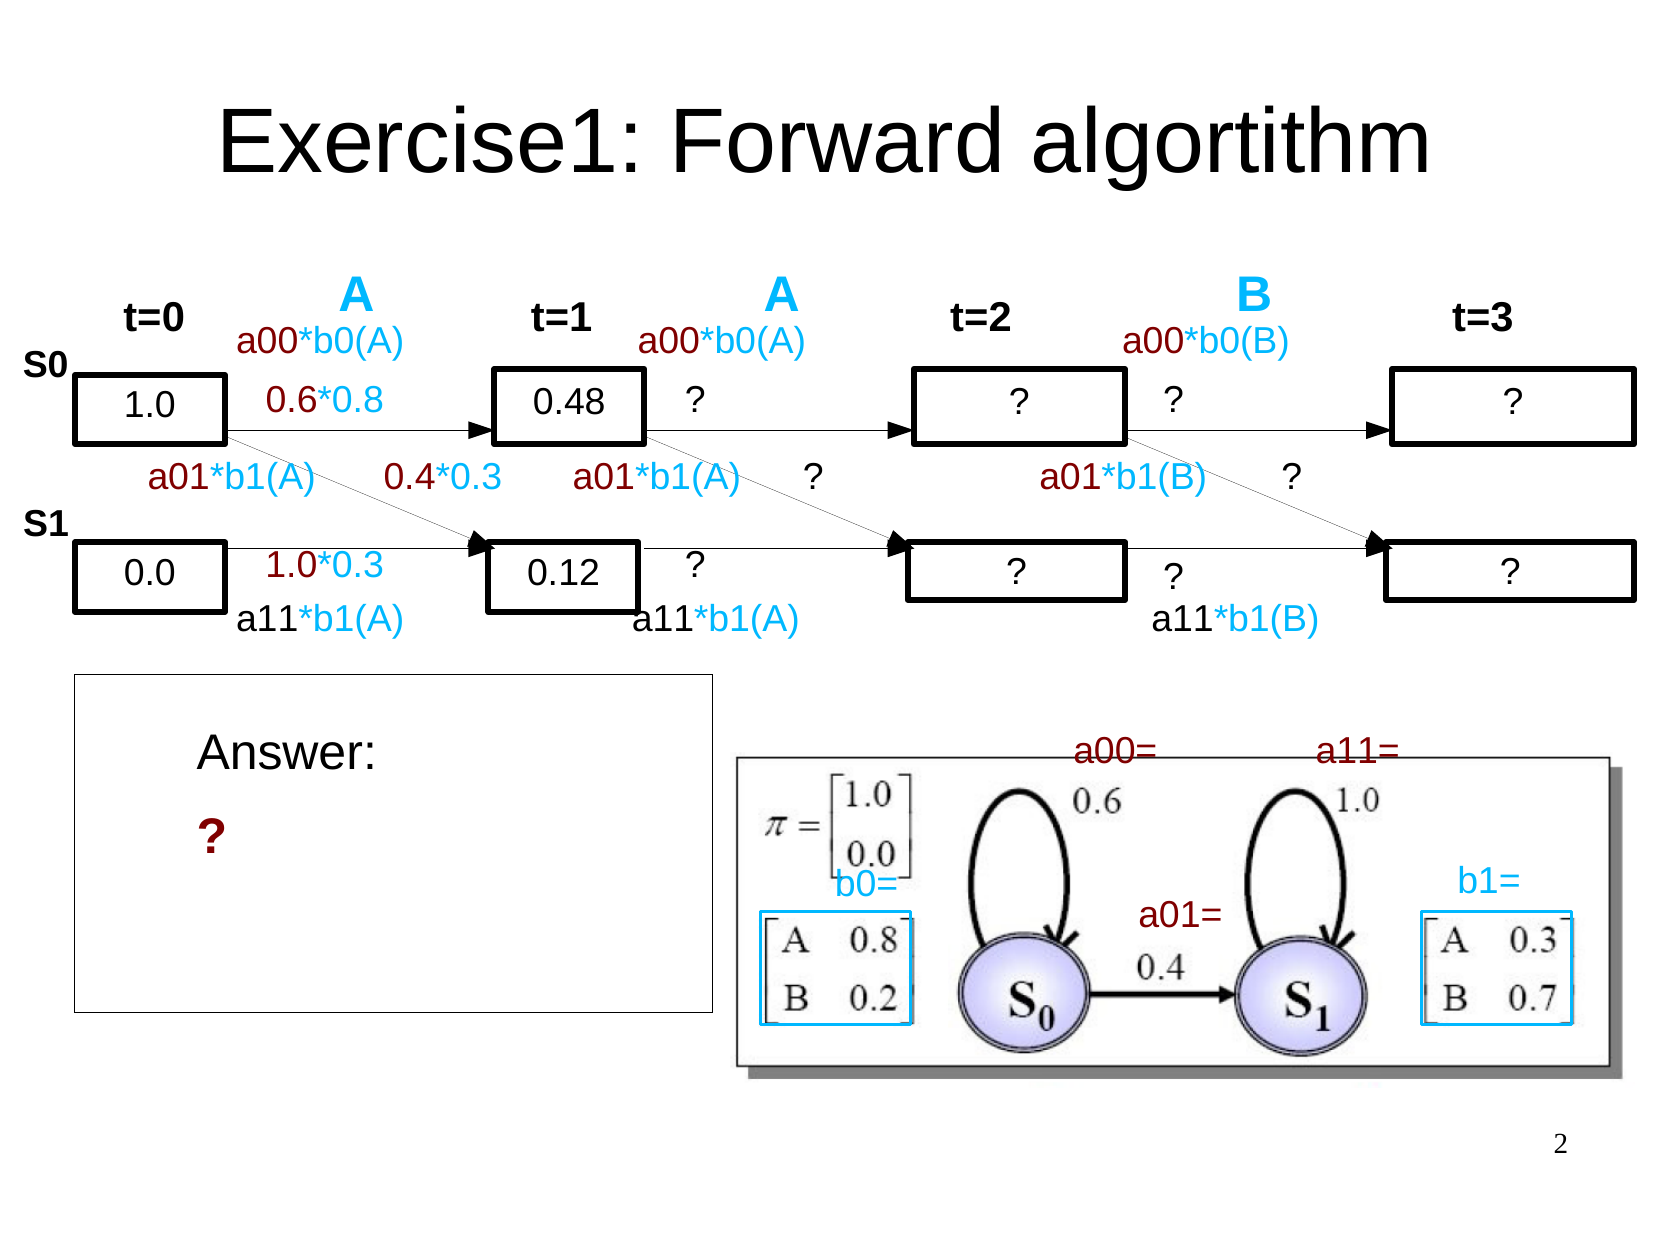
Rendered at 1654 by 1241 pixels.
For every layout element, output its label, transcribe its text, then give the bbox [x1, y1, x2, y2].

text_box a01*b1(A) [558, 459, 764, 517]
title Exercise1: Forward algortithm [82, 49, 1569, 255]
text_box 1.0*0.3 [250, 548, 466, 601]
text_box ? [1148, 548, 1384, 648]
text_box A [748, 274, 787, 323]
text_box t=0 [108, 300, 201, 362]
text_box ? [1148, 382, 1384, 440]
text_box t=2 [935, 300, 1027, 362]
text_box a01*b1(A) [132, 459, 339, 517]
text_box a11*b1(A) [221, 601, 497, 659]
text_box S1 [8, 506, 84, 564]
text_box b1= [1442, 864, 1536, 922]
text_box B [1221, 275, 1259, 323]
text_box a00*b0(B) [1107, 323, 1313, 381]
text_box 0.4*0.3 [368, 459, 558, 517]
text_box t=1 [516, 300, 608, 362]
text_box a00*b0(A) [221, 323, 503, 381]
text_box a11*b1(A) [617, 601, 913, 659]
text_box S0 [8, 347, 84, 405]
text_box 0.48 [494, 369, 645, 445]
text_box a01*b1(B) [1024, 459, 1230, 517]
picture [717, 740, 1635, 1088]
text_box b0= [820, 866, 914, 924]
text_box ? [1391, 369, 1635, 445]
text_box 0.12 [488, 542, 639, 612]
text_box Answer: ? [181, 689, 393, 844]
text_box a00*b0(A) [622, 323, 925, 381]
text_box ? [788, 459, 1003, 517]
text_box [74, 674, 713, 1013]
text_box ? [913, 369, 1126, 445]
text_box ? [669, 548, 885, 601]
text_box ? [670, 382, 906, 440]
text_box t=3 [1437, 300, 1529, 362]
text_box 0.0 [75, 542, 226, 612]
text_box ? [907, 542, 1126, 600]
text_box ? [1386, 542, 1635, 600]
text_box a00= [1058, 734, 1173, 792]
text_box 1.0 [75, 375, 226, 445]
text_box a11= [1300, 734, 1412, 792]
text_box a01= [1123, 898, 1238, 956]
text_box A [323, 274, 362, 323]
text_box a11*b1(B) [1136, 601, 1340, 659]
text_box ? [1266, 459, 1482, 517]
text_box 0.6*0.8 [250, 382, 466, 440]
